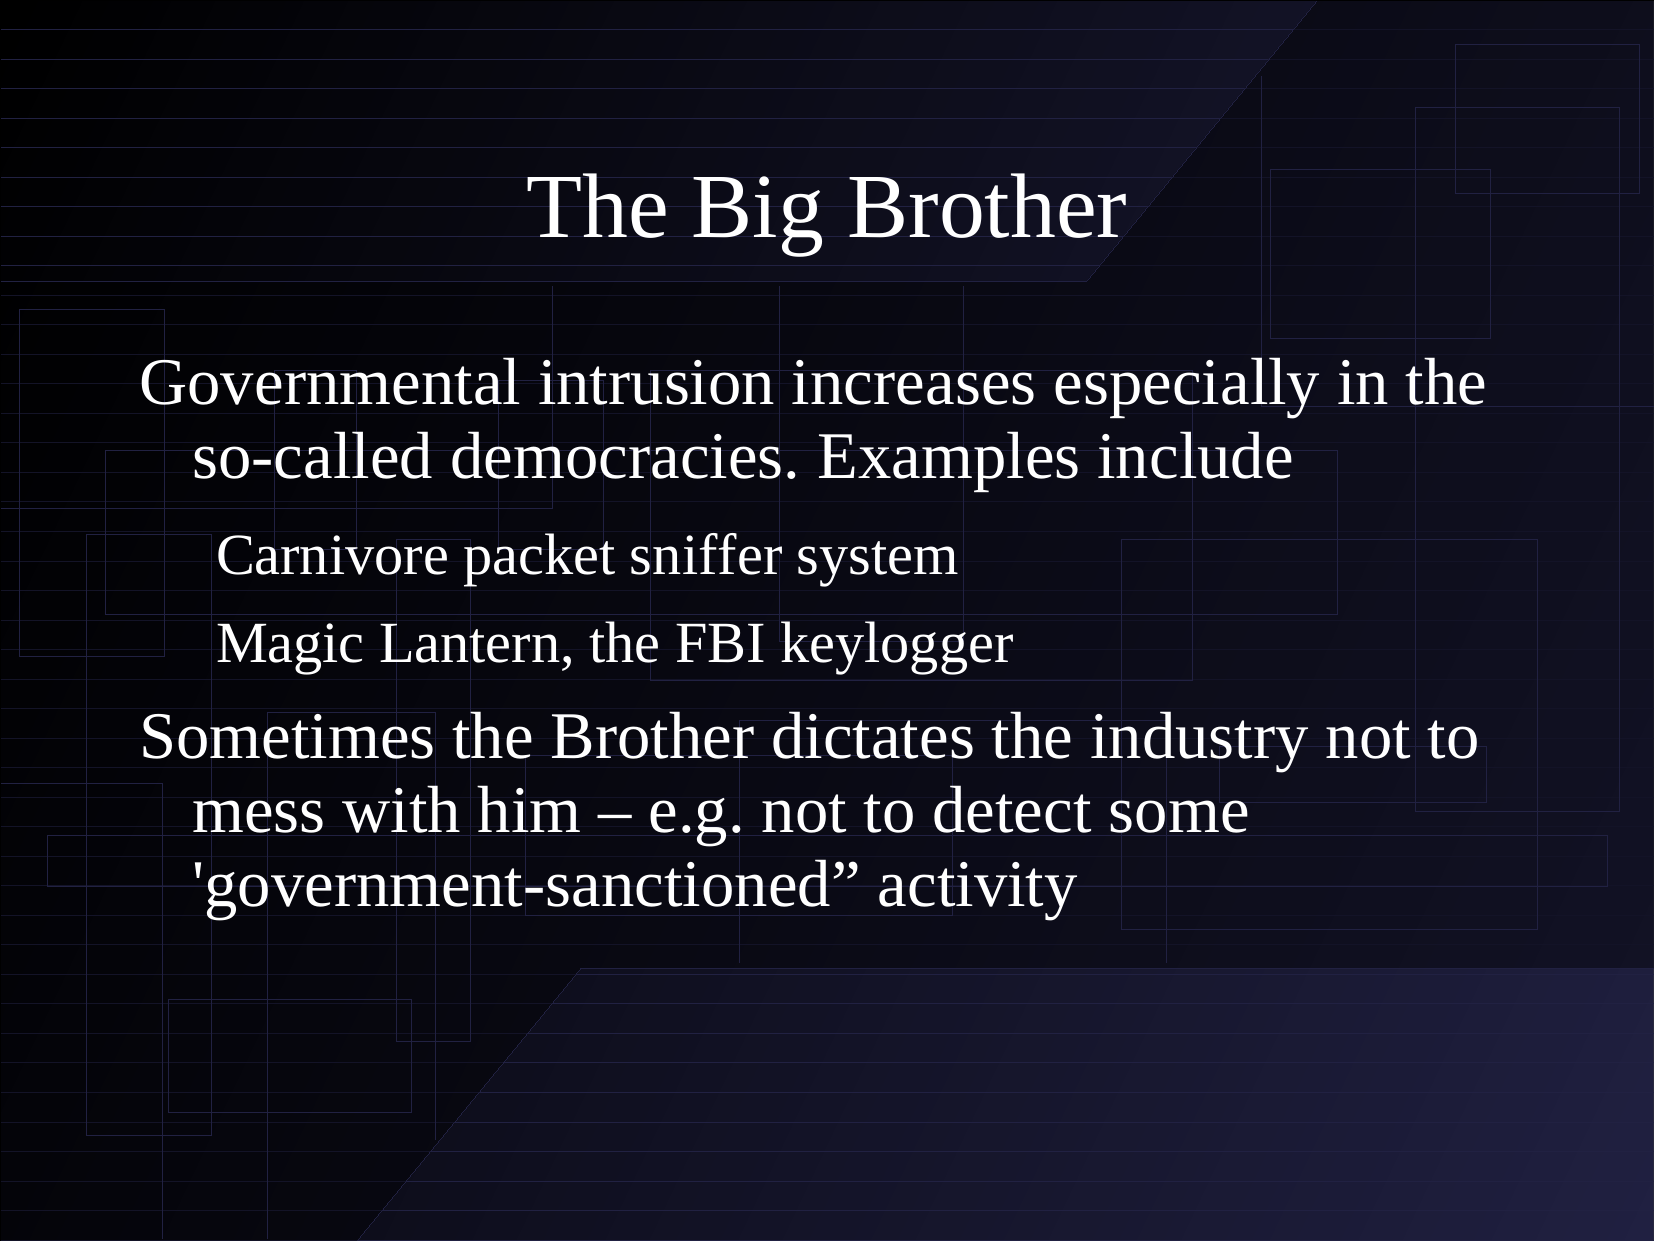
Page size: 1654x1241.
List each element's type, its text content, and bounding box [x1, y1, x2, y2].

title The Big Brother [121, 102, 1534, 311]
list Governmental intrusion increases especially in the so-called democracies. Examples include Carnivore packet sniffer system Magic Lantern, the FBI keylogger Sometimes the Brother dictates the industry not to mess with him – e.g. not to detect some 'government-sanctioned” activity [121, 344, 1534, 1127]
